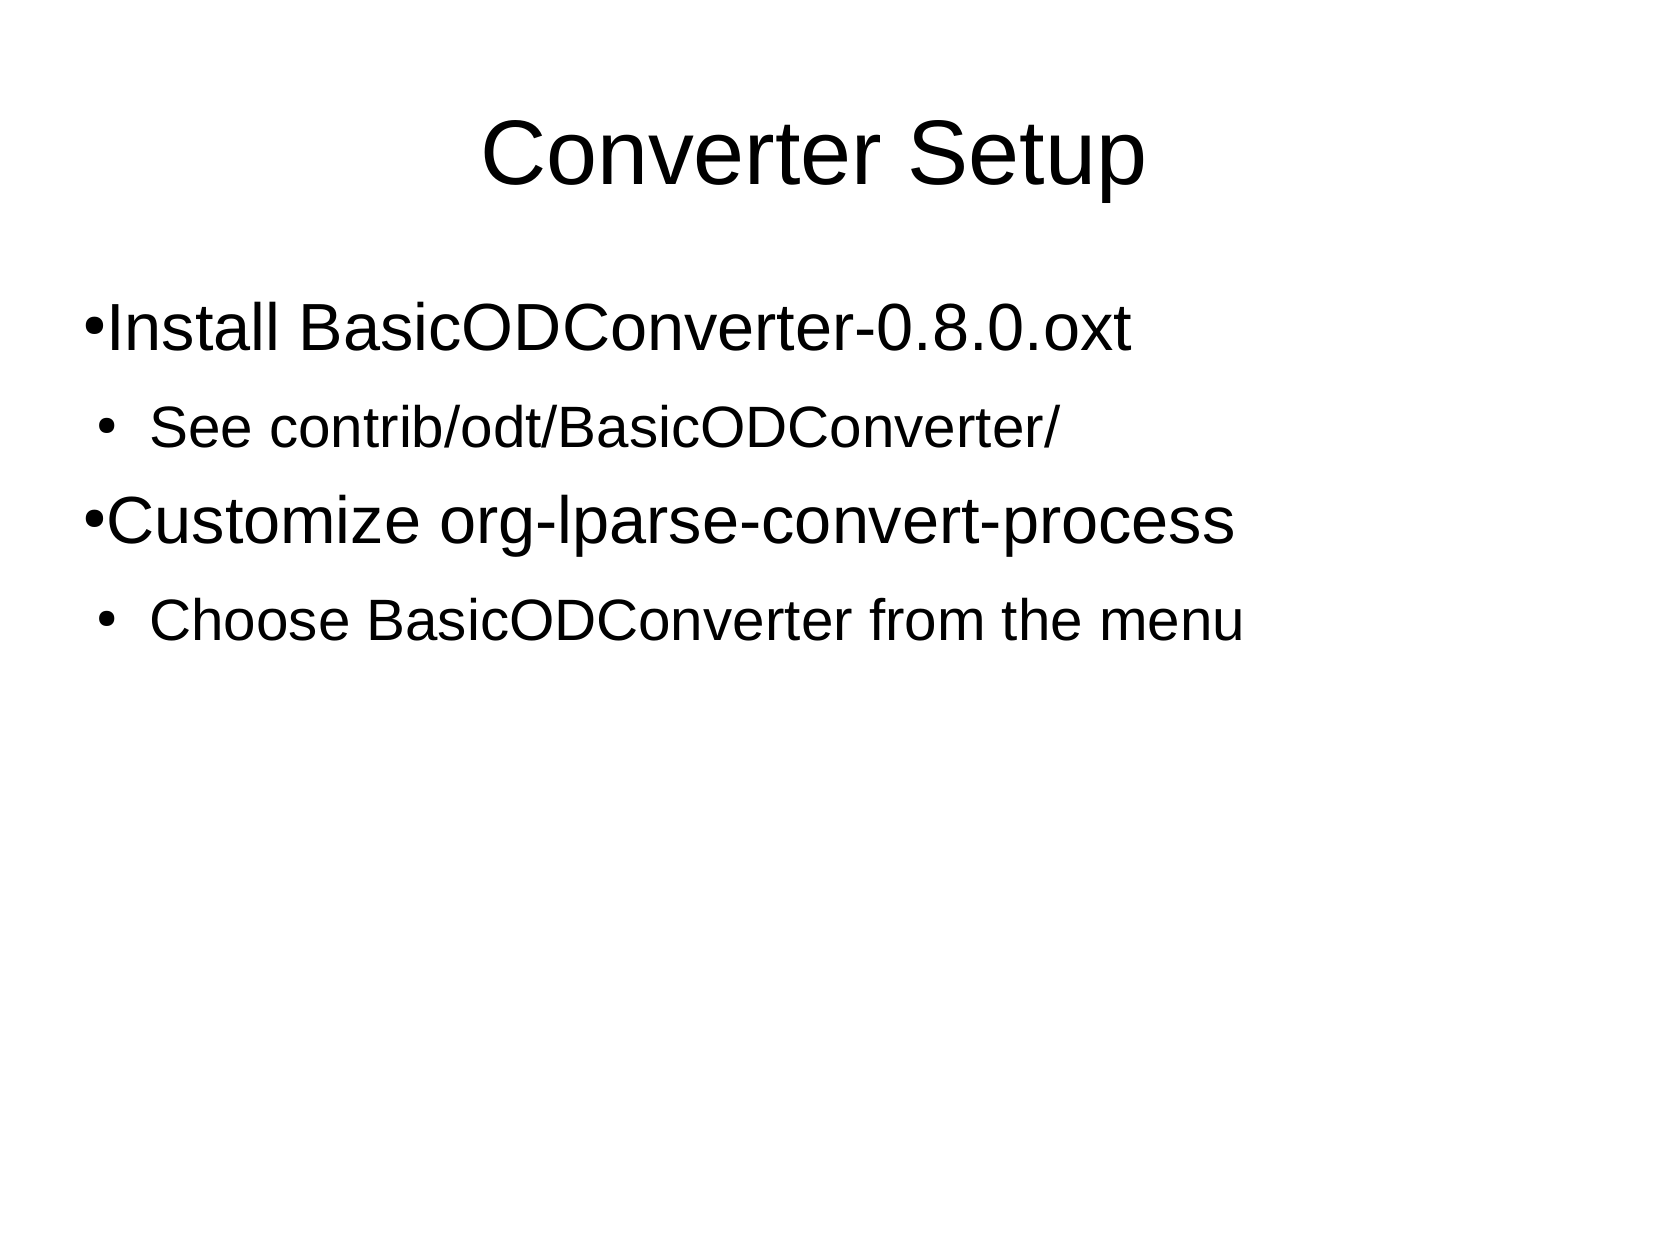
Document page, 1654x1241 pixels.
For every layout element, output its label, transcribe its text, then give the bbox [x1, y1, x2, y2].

list Install BasicODConverter-0.8.0.oxt See contrib/odt/BasicODConverter/ Customize org-lparse-convert-process Choose BasicODConverter from the menu [82, 290, 1571, 1094]
title Converter Setup [82, 49, 1571, 257]
